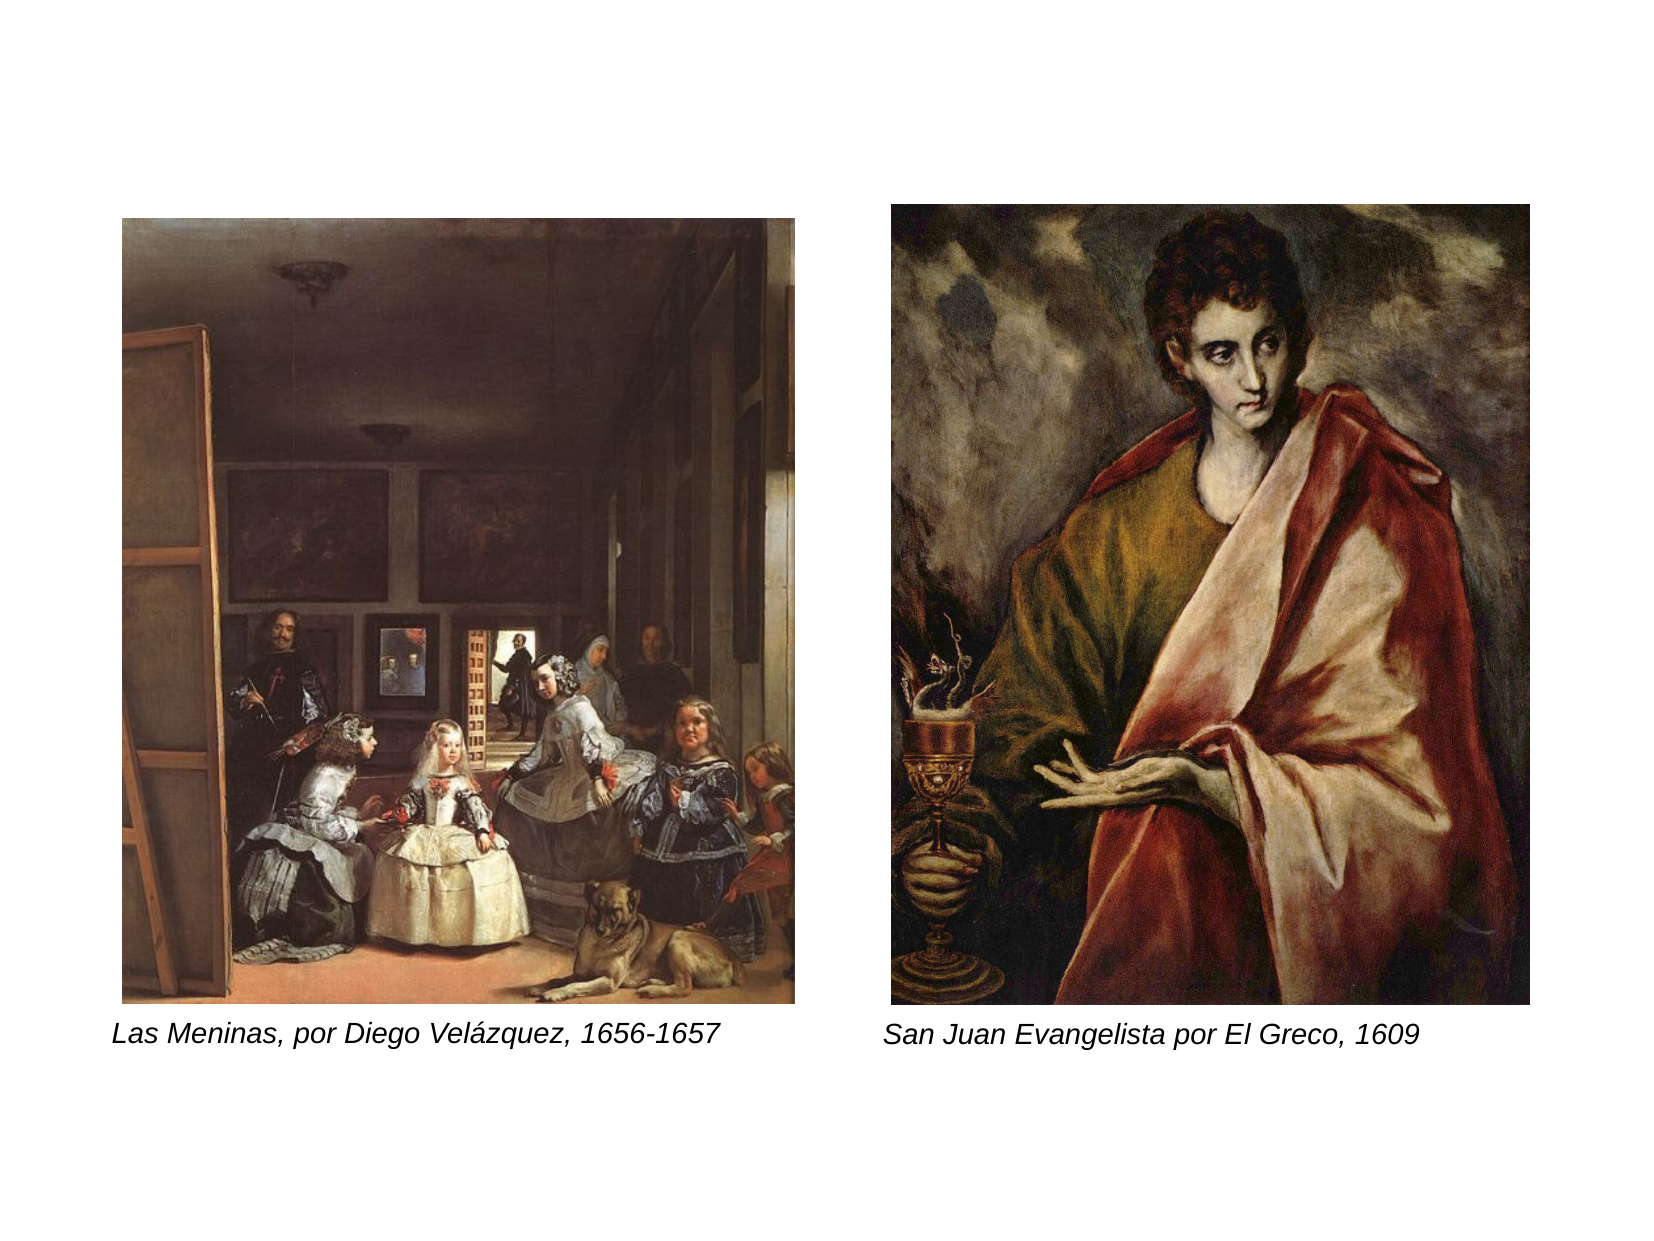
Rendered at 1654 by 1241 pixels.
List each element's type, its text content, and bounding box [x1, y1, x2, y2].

text_box San Juan Evangelista por El Greco, 1609 [868, 1010, 1501, 1059]
picture [122, 218, 795, 1004]
text_box Las Meninas, por Diego Velázquez, 1656-1657 [96, 1009, 824, 1057]
picture [891, 204, 1530, 1005]
